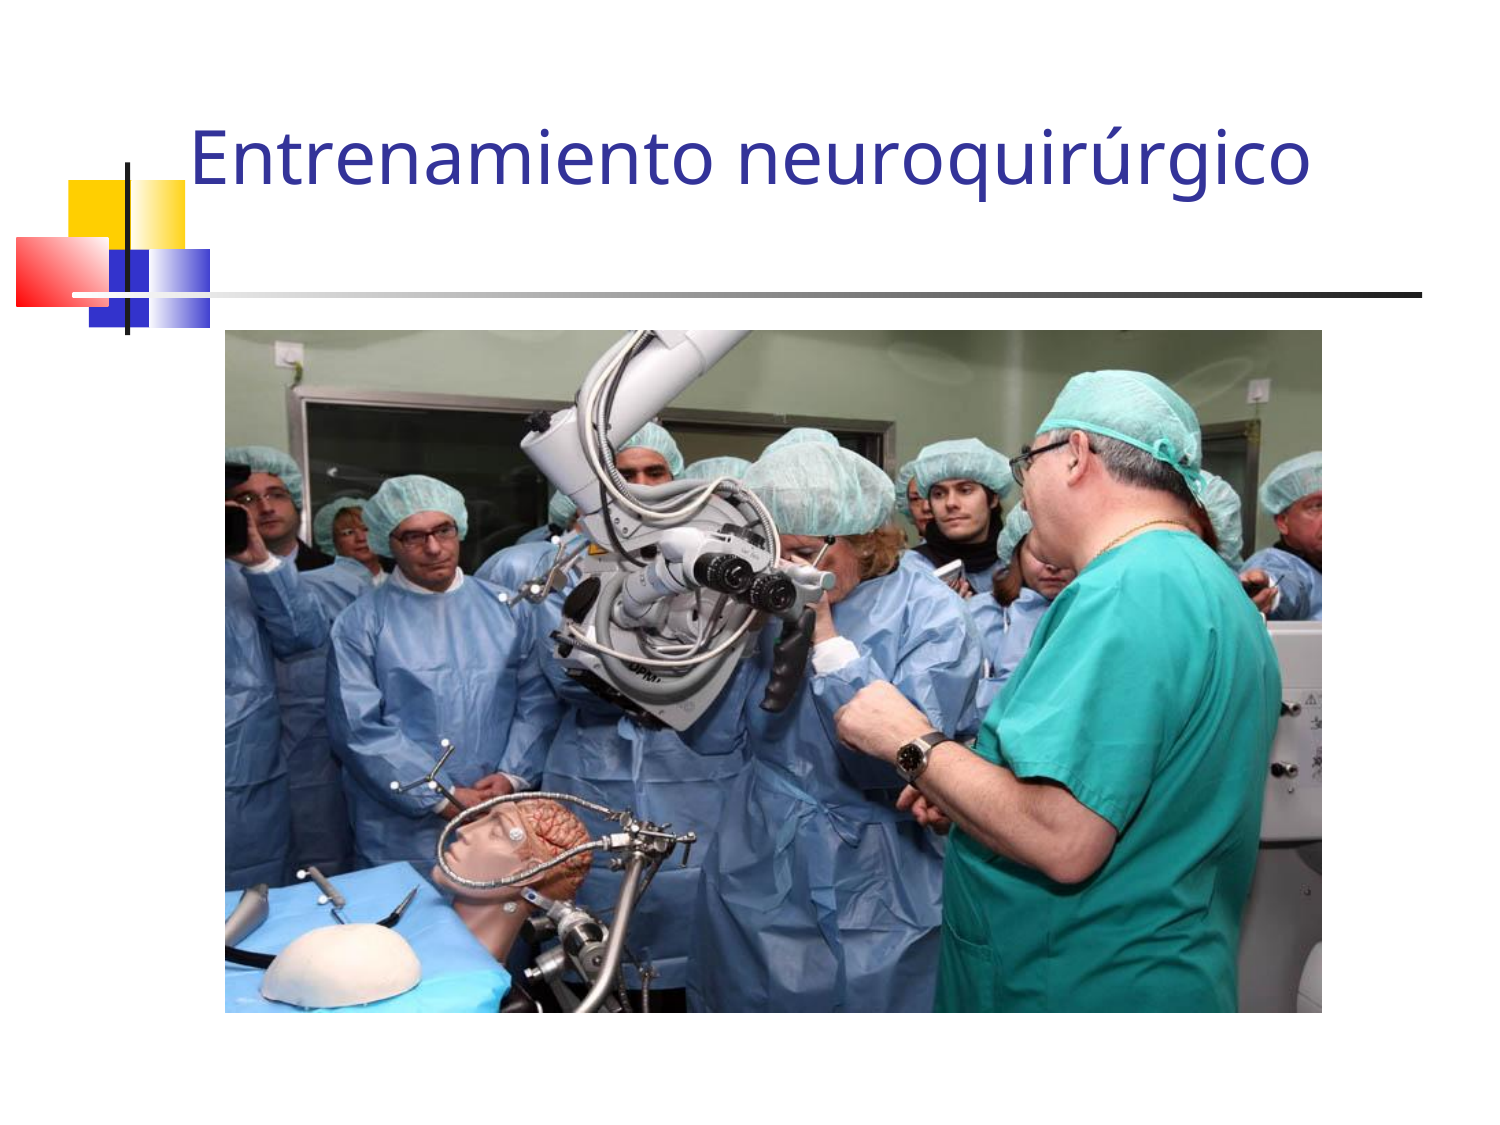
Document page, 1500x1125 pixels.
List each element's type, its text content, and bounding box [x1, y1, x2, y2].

title Entrenamiento neuroquirúrgico [188, 35, 1468, 276]
picture [225, 330, 1322, 1013]
